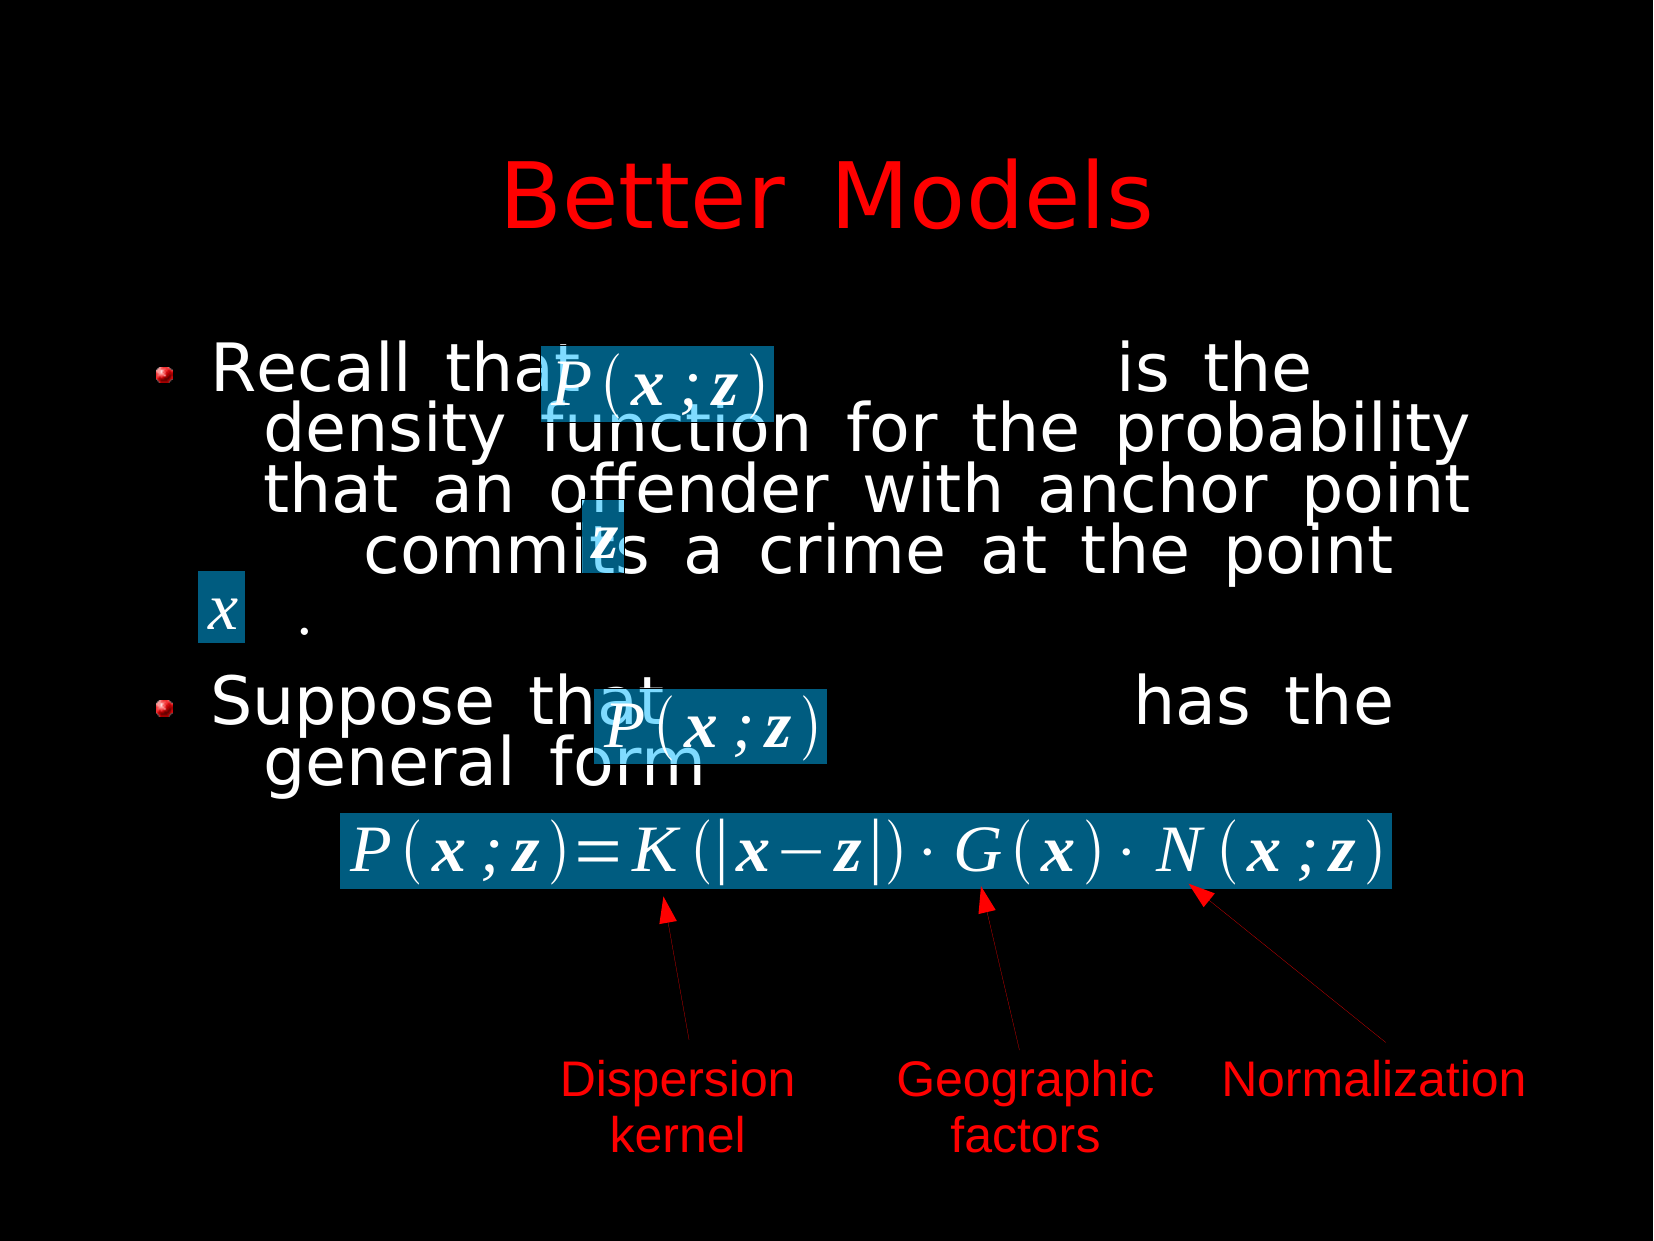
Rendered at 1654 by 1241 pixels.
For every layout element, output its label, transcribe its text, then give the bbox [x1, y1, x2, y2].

chart [540, 345, 775, 423]
text_box Geographic factors [896, 1051, 1155, 1176]
text_box Normalization [1221, 1051, 1527, 1114]
chart [339, 812, 1393, 890]
title Better Models [121, 102, 1533, 311]
chart [197, 570, 246, 644]
chart [593, 688, 828, 765]
list Recall that is the density function for the probability that an offender with anchor point commits a crime at the point . Suppose that has the general form [121, 344, 1533, 1127]
chart [581, 499, 625, 574]
text_box Dispersion kernel [559, 1051, 796, 1176]
